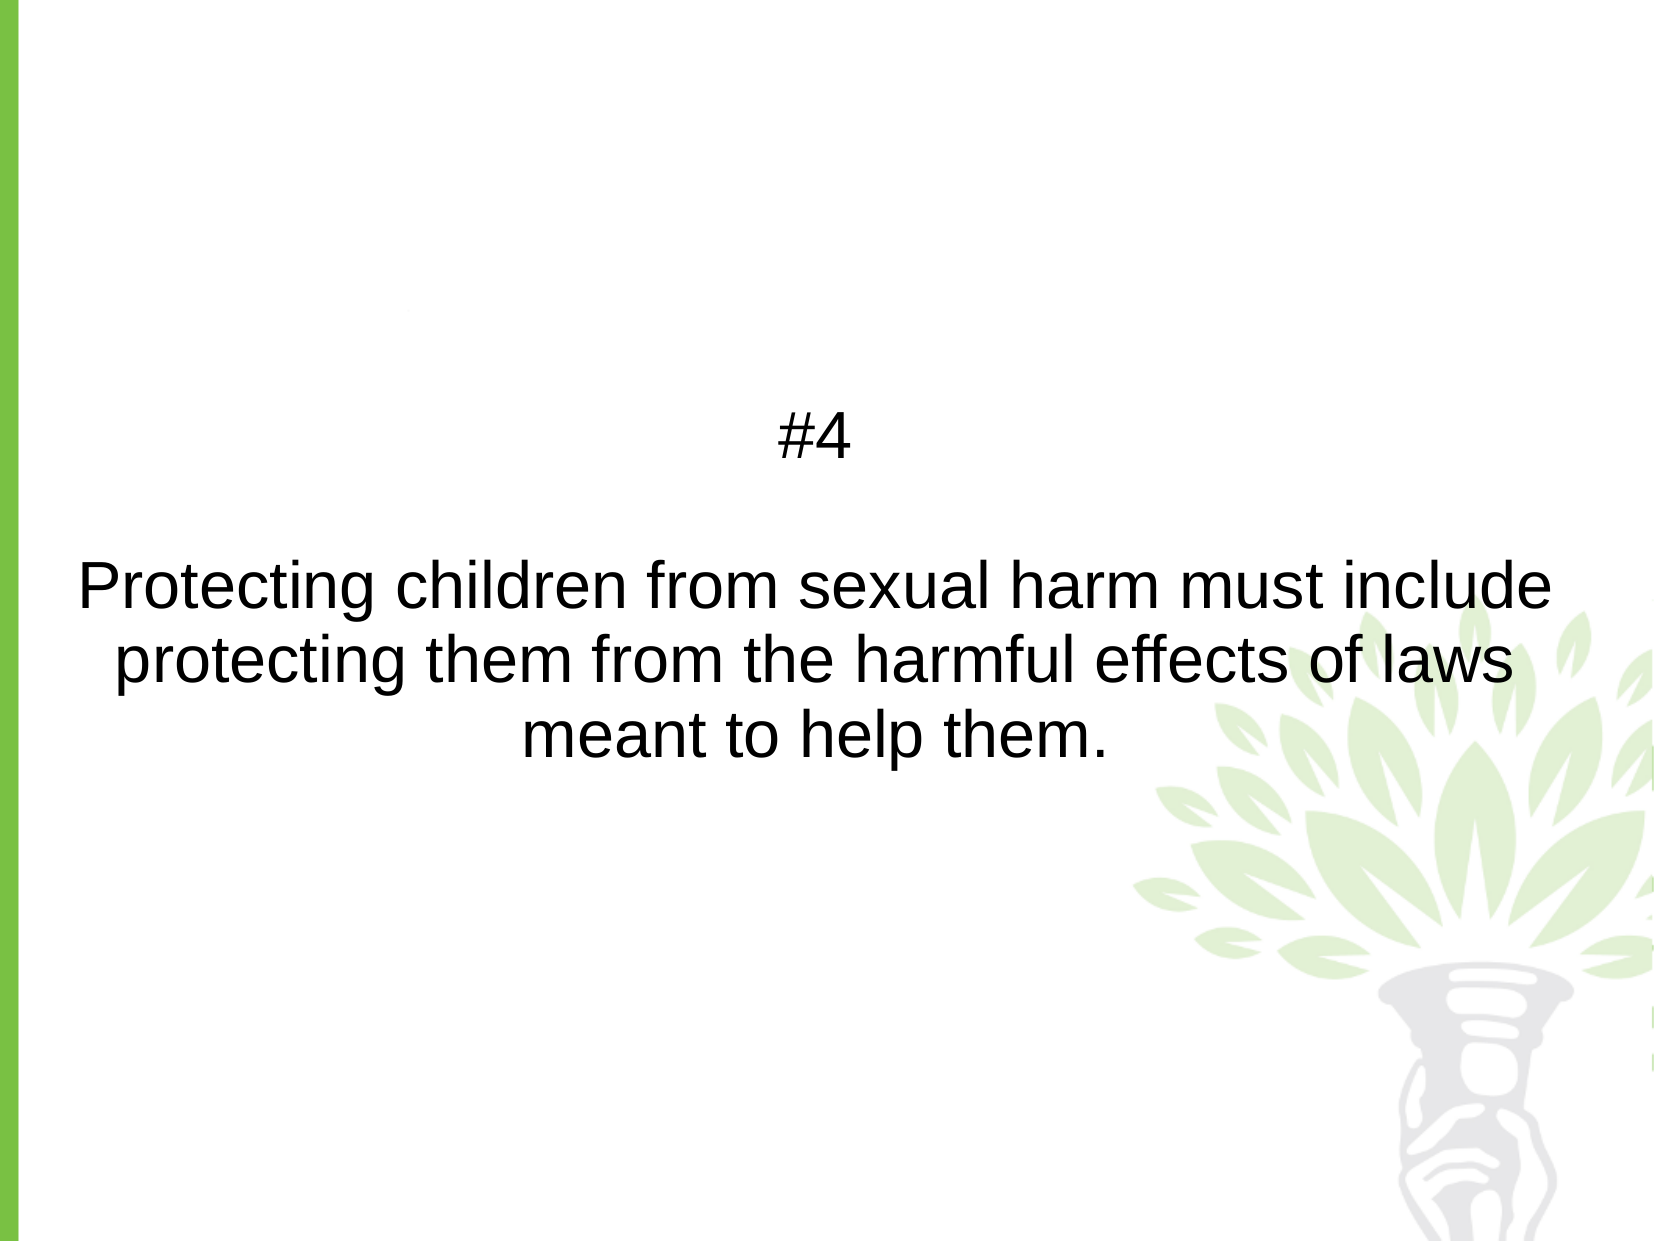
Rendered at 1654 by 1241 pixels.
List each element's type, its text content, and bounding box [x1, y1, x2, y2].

picture [0, 0, 1654, 1241]
subtitle #4 Protecting children from sexual harm must include protecting them from the harmful effects of laws meant to help them. [71, 105, 1561, 1066]
